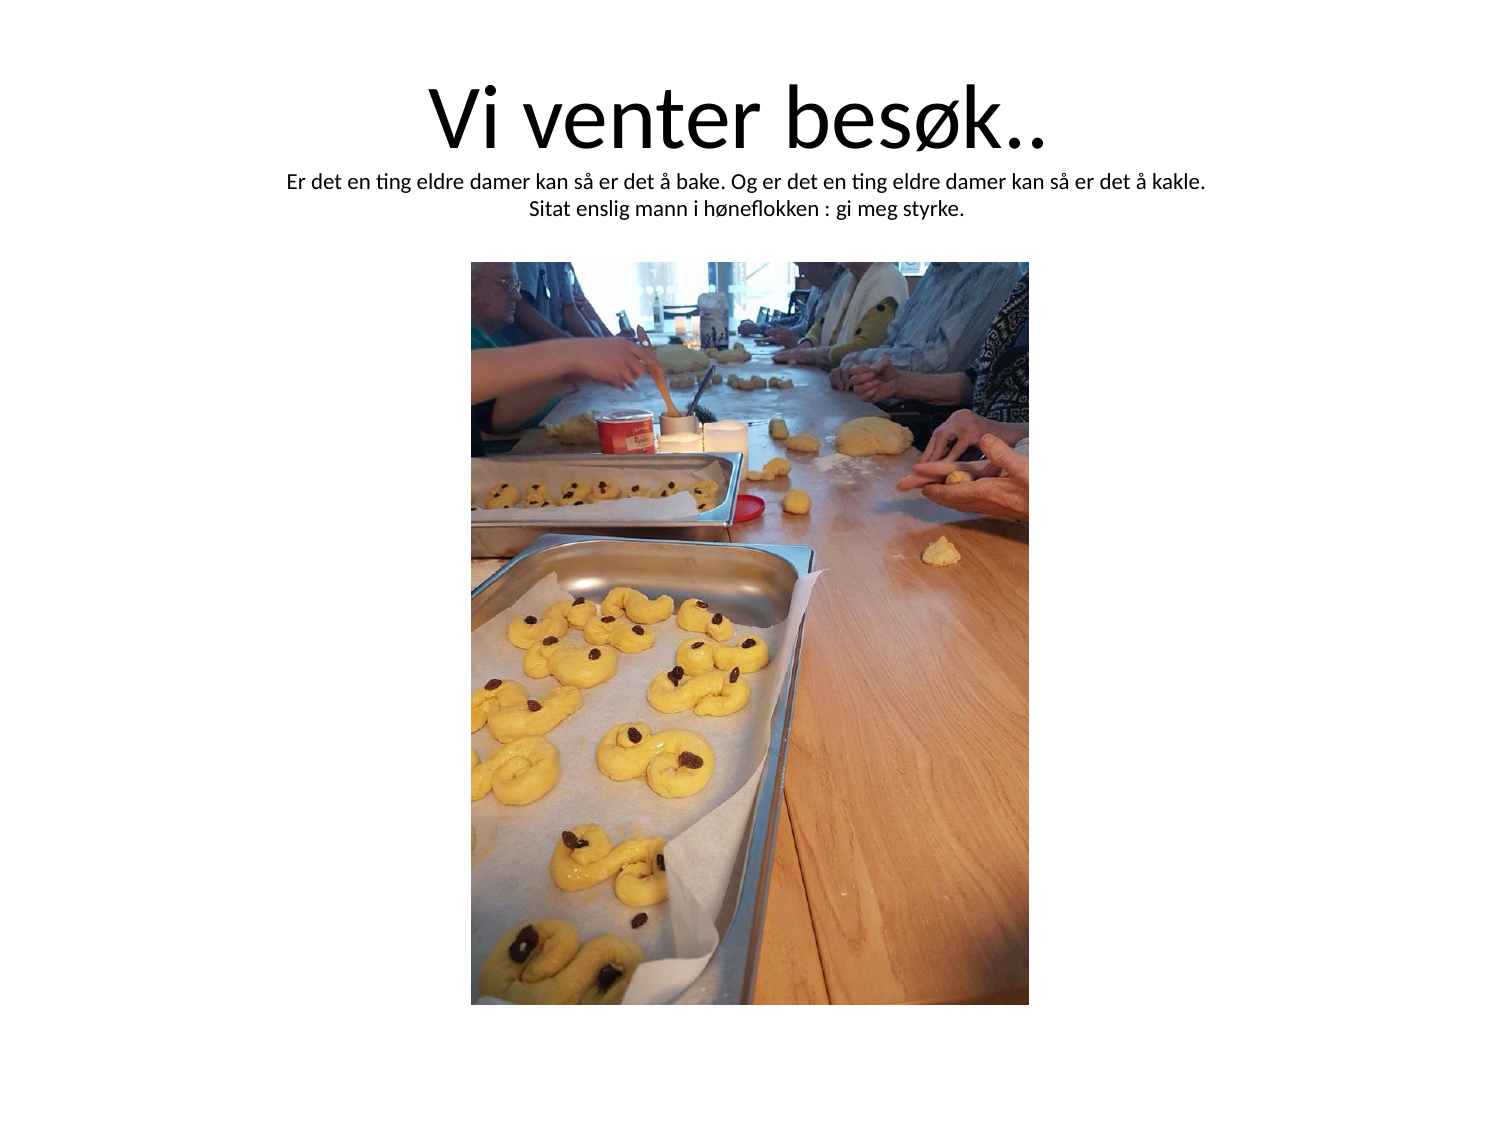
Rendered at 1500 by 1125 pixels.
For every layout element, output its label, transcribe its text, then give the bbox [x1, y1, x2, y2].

picture [471, 262, 1029, 1005]
title Vi venter besøk.. Er det en ting eldre damer kan så er det å bake. Og er det en ting eldre damer kan så er det å kakle. Sitat enslig mann i høneflokken : gi meg styrke. [75, 45, 1426, 233]
